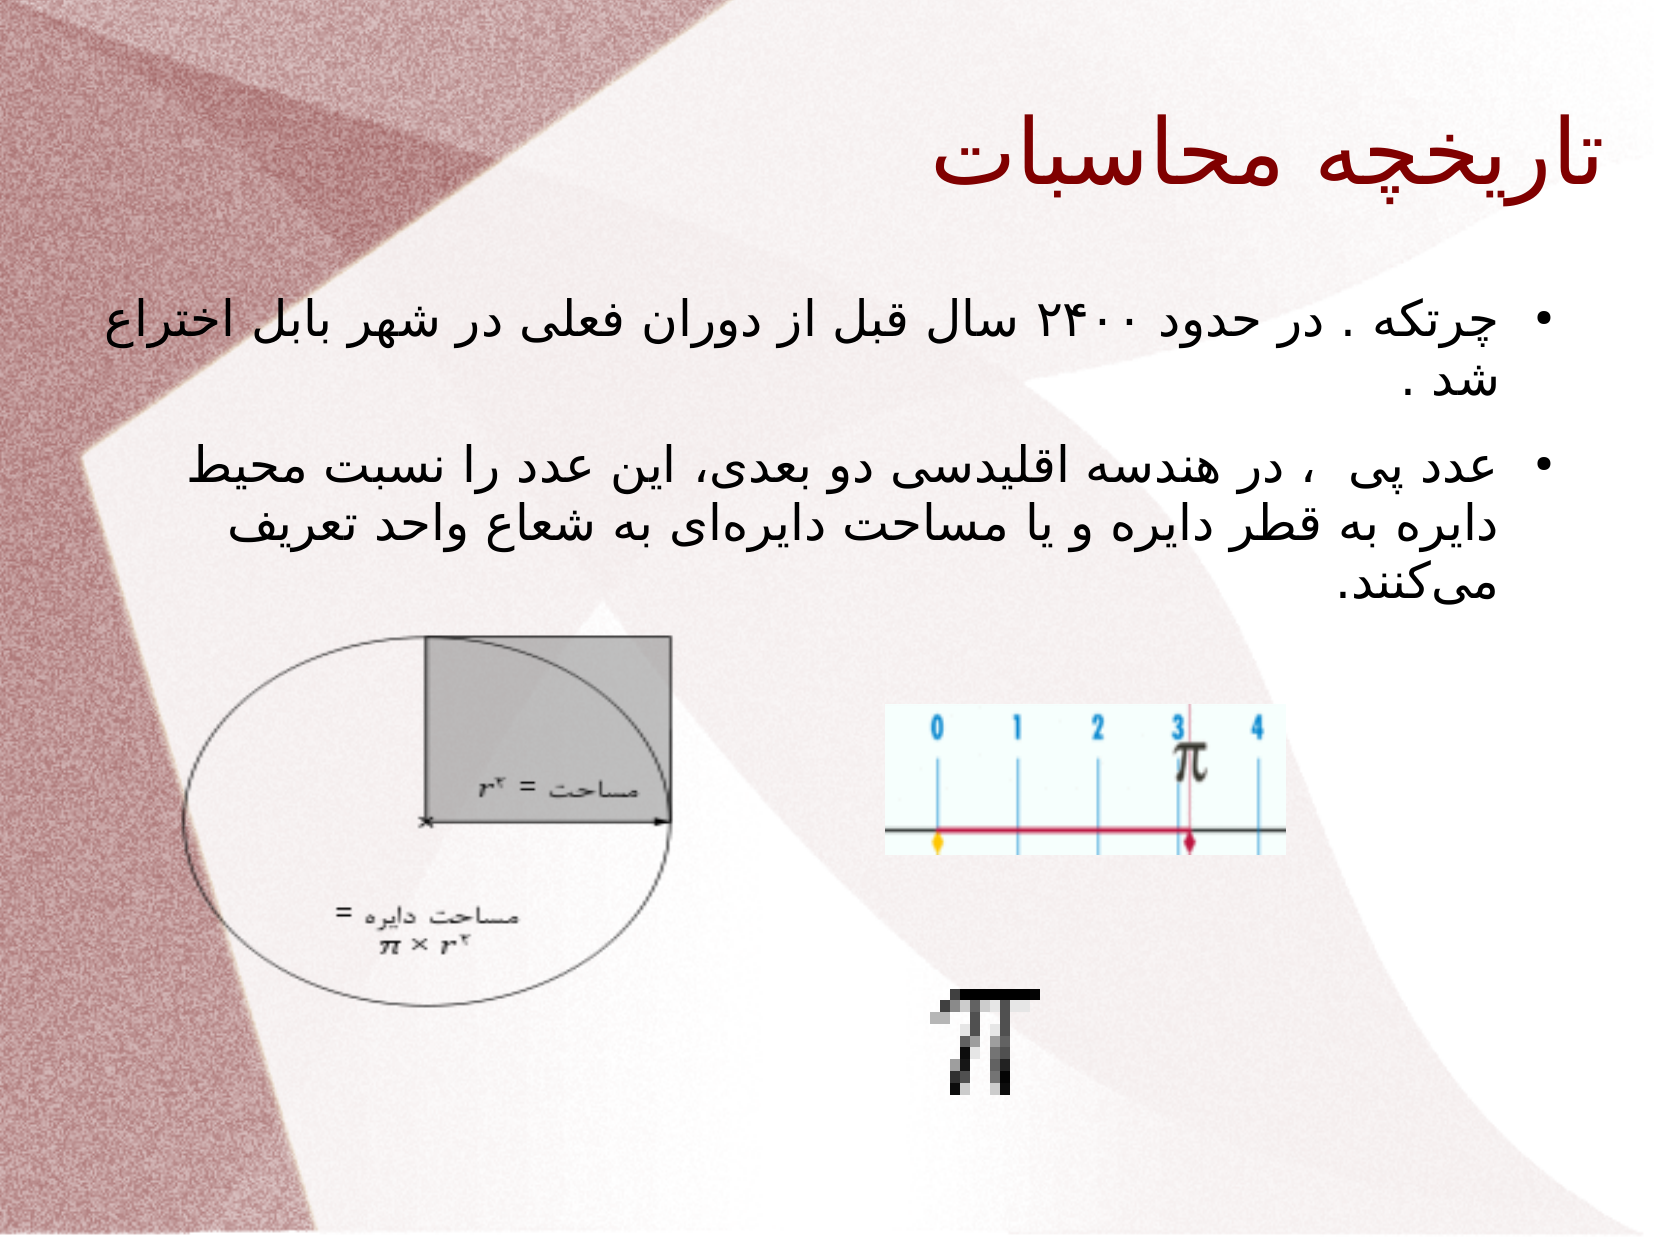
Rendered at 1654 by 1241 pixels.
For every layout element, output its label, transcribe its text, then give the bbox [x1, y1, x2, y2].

title تاریخچه محاسبات [596, 49, 1607, 257]
picture [0, 0, 1654, 1241]
list چرتکه . در حدود ۲۴۰۰ سال قبل از دوران فعلی در شهر بابل اختراع شد . عدد پی ، در هندسه اقلیدسی دو بعدی، این عدد را نسبت محیط دایره به قطر دایره و یا مساحت دایره‌ای به شعاع واحد تعریف می‌کنند. [82, 290, 1571, 1010]
